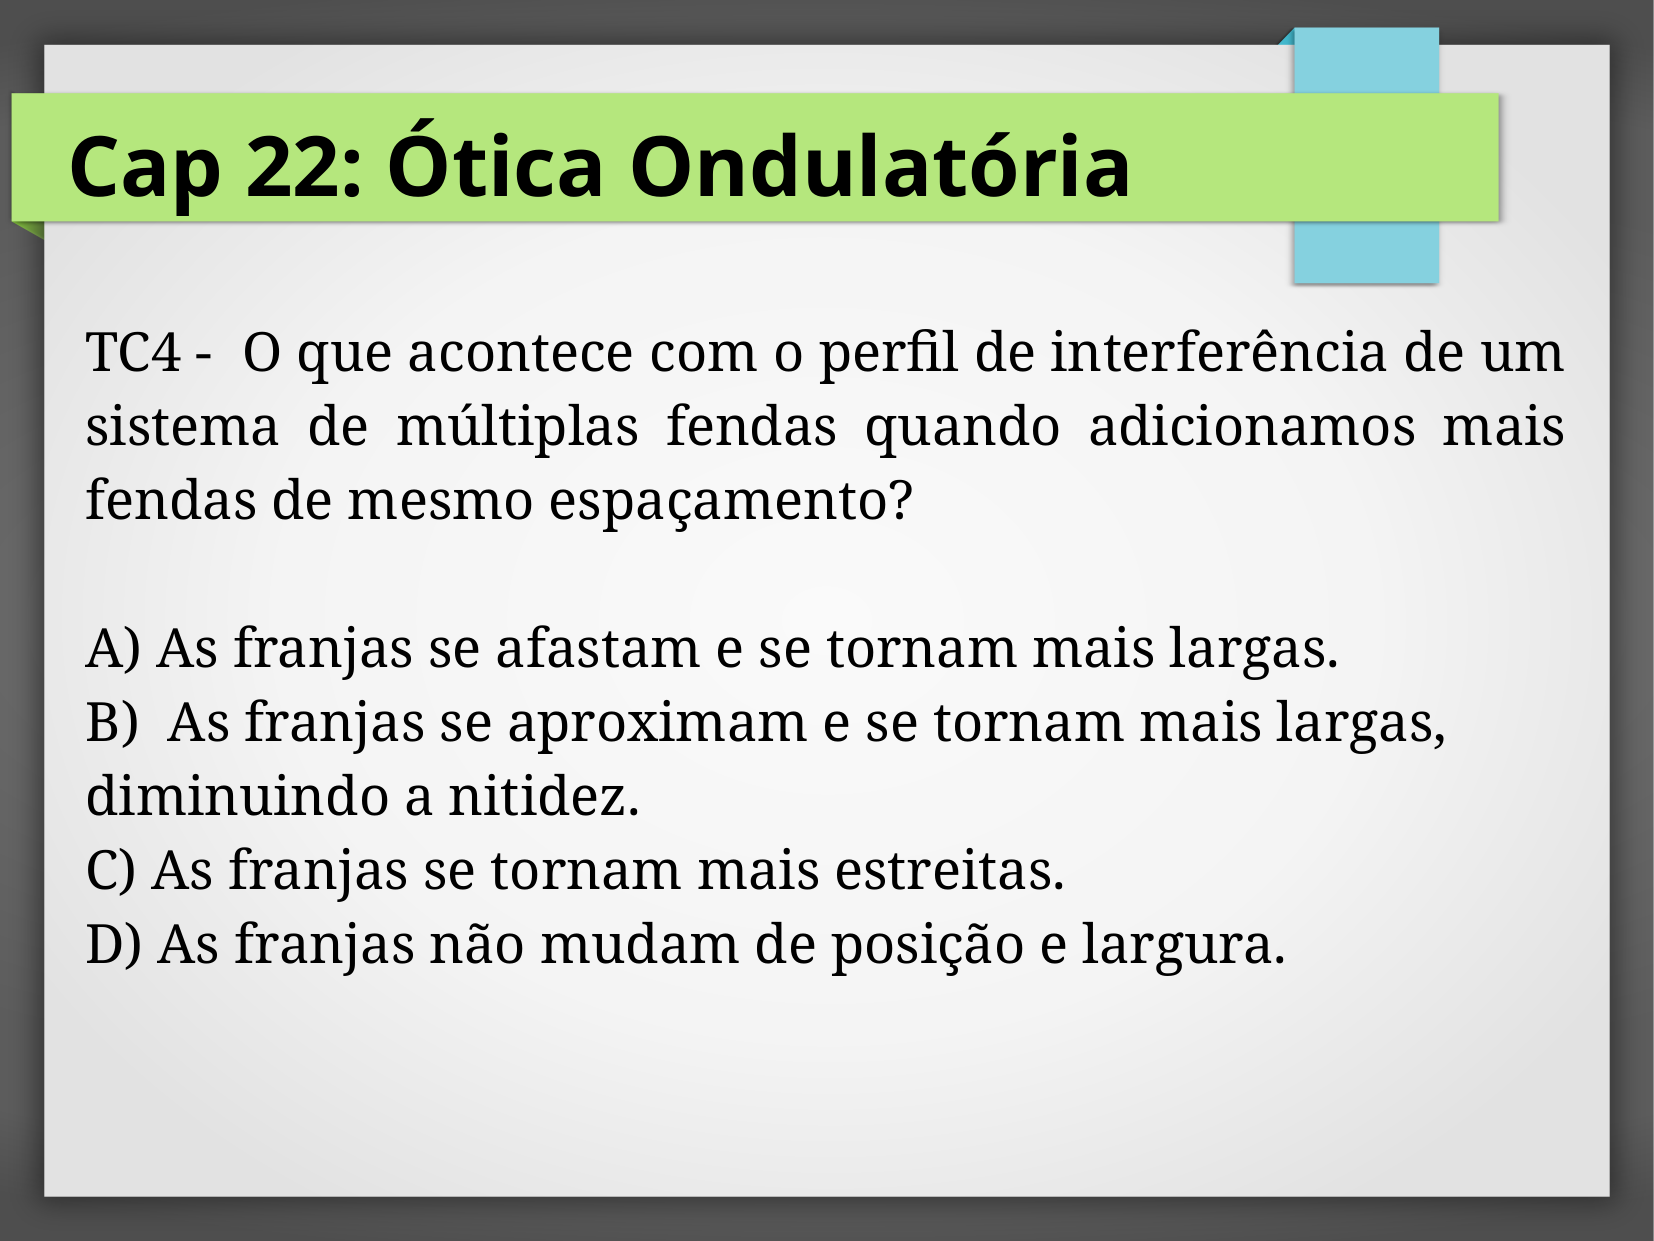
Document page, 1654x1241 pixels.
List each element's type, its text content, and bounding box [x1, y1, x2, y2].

text_box Cap 22: Ótica Ondulatória [53, 100, 1607, 1193]
text_box TC4 - O que acontece com o perfil de interferência de um sistema de múltiplas fendas quando adicionamos mais fendas de mesmo espaçamento? A) As franjas se afastam e se tornam mais largas. B) As franjas se aproximam e se tornam mais largas, diminuindo a nitidez. C) As franjas se tornam mais estreitas. D) As franjas não mudam de posição e largura. [70, 306, 1583, 893]
picture [0, 0, 1654, 1241]
